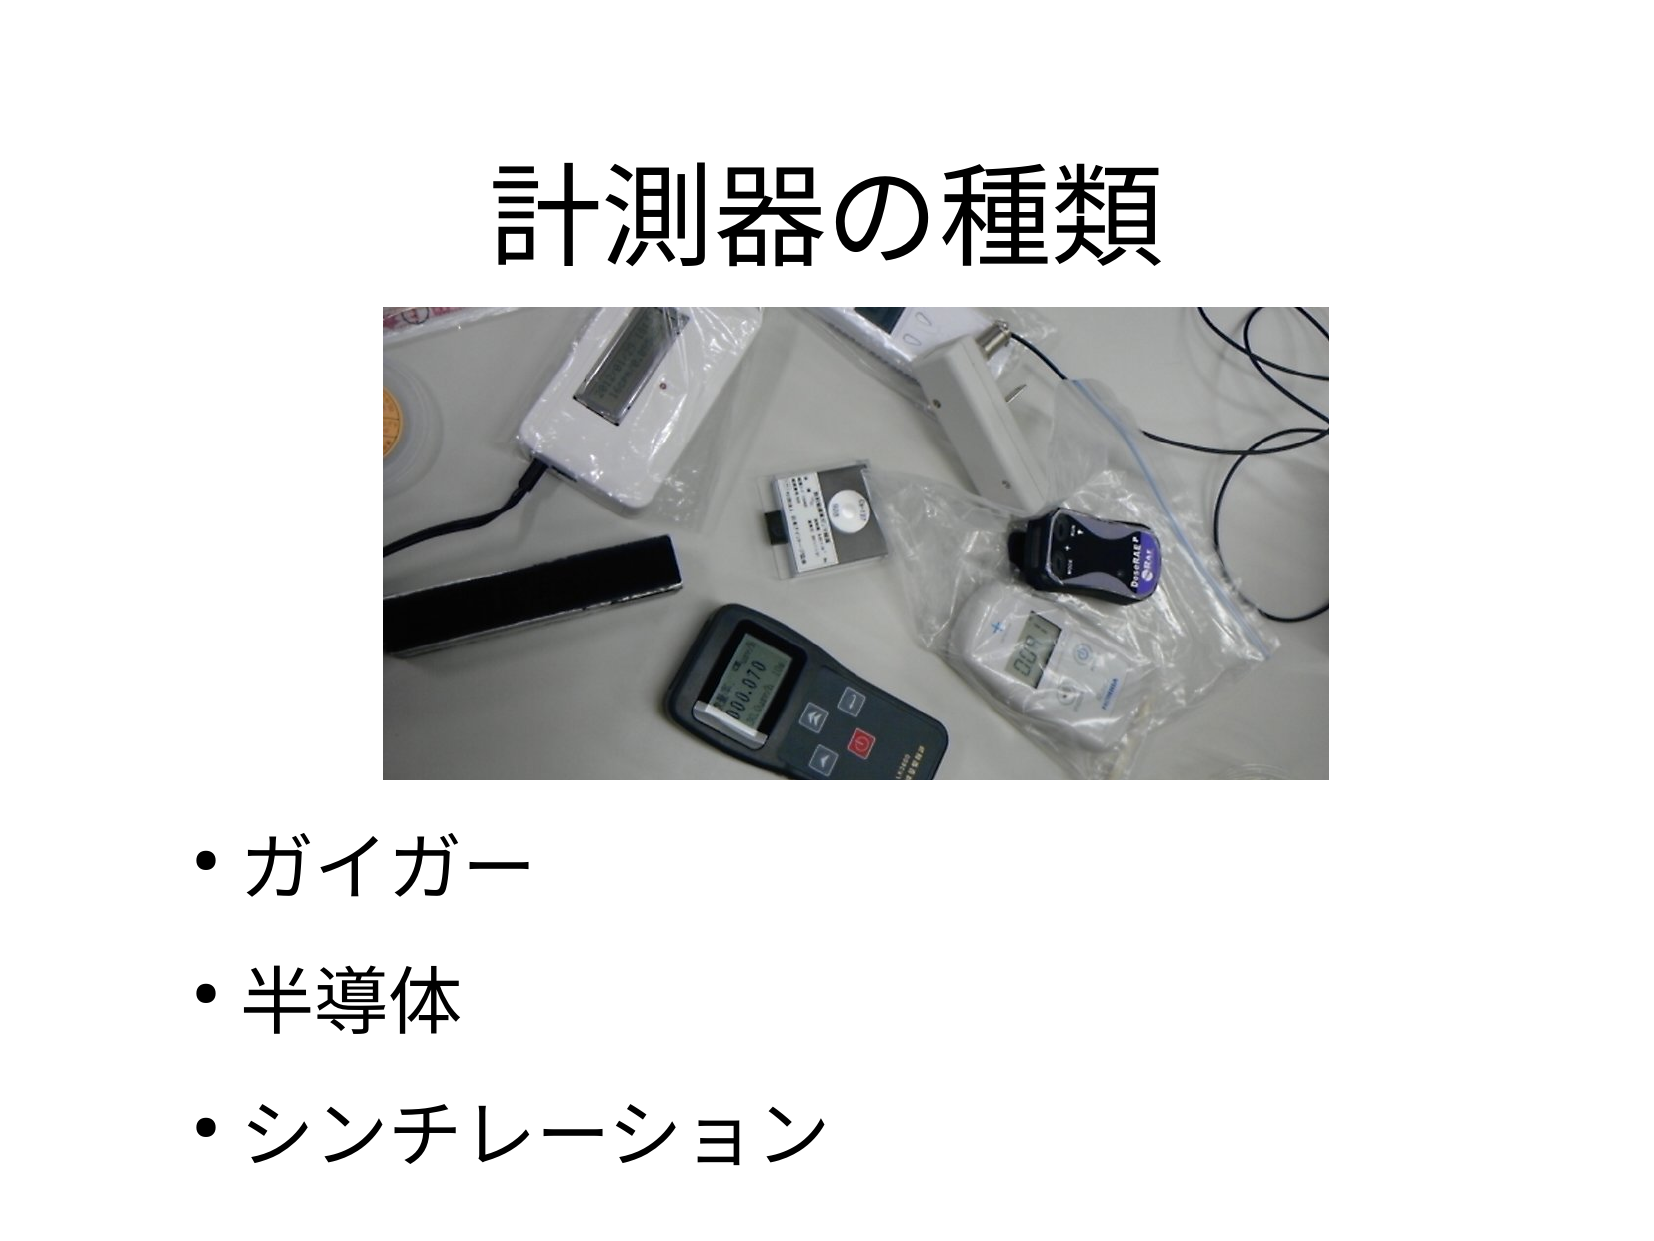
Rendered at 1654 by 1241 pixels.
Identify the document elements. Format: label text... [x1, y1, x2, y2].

list ガイガー 半導体 シンチレーション [177, 809, 1571, 1185]
picture [383, 334, 1329, 780]
title 計測器の種類 [82, 82, 1571, 334]
